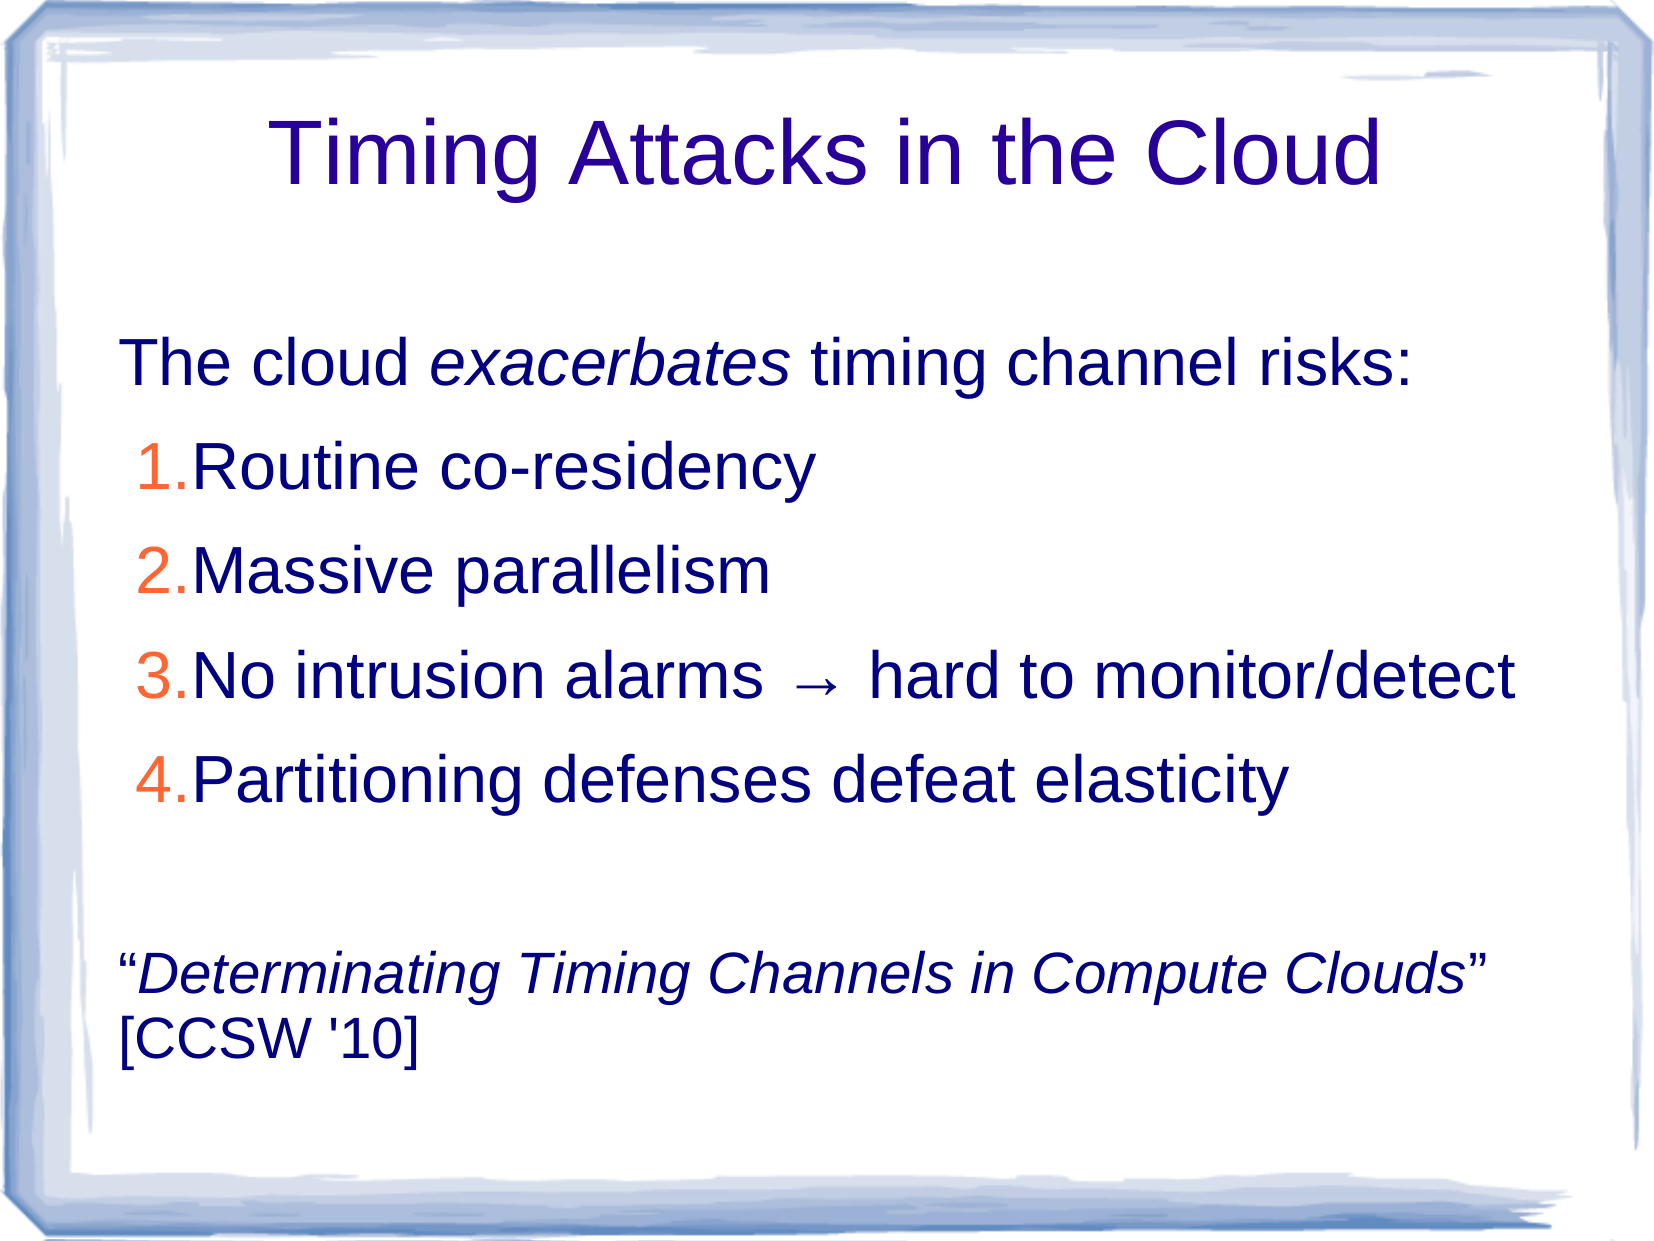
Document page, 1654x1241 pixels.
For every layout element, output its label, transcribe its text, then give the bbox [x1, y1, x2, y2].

list The cloud exacerbates timing channel risks: Routine co-residency Massive parallelism No intrusion alarms → hard to monitor/detect Partitioning defenses defeat elasticity “Determinating Timing Channels in Compute Clouds” [CCSW '10] [118, 324, 1571, 1070]
title Timing Attacks in the Cloud [82, 49, 1571, 257]
picture [0, 0, 1654, 1241]
